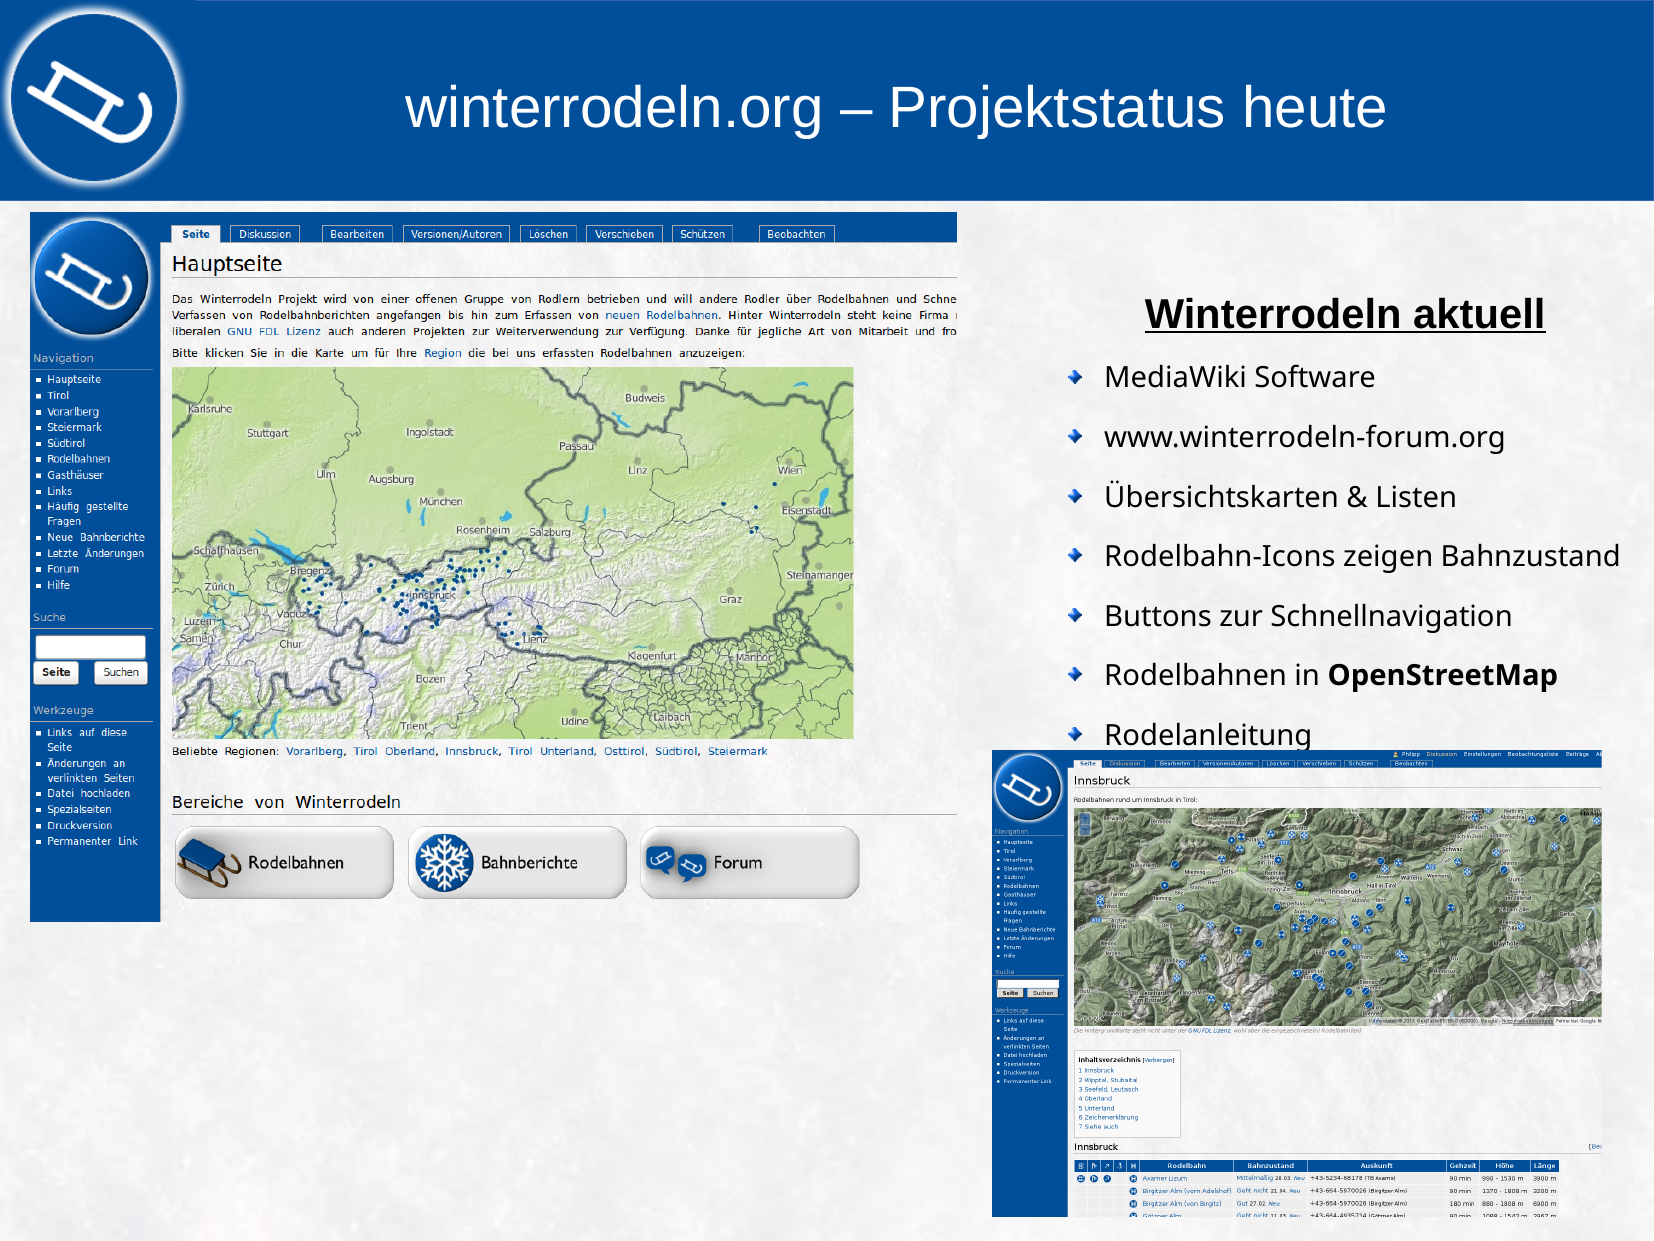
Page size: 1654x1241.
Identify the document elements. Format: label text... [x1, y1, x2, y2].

text_box [0, 0, 1654, 201]
picture [0, 201, 1654, 1241]
text_box Winterrodeln aktuell MediaWiki Software www.winterrodeln-forum.org Übersichtskarten & Listen Rodelbahn-Icons zeigen Bahnzustand Buttons zur Schnellnavigation Rodelbahnen in OpenStreetMap Rodelanleitung Impressionen - Seiten [1053, 259, 1654, 744]
title winterrodeln.org – Projektstatus heute [224, 49, 1571, 166]
picture [0, 0, 195, 200]
